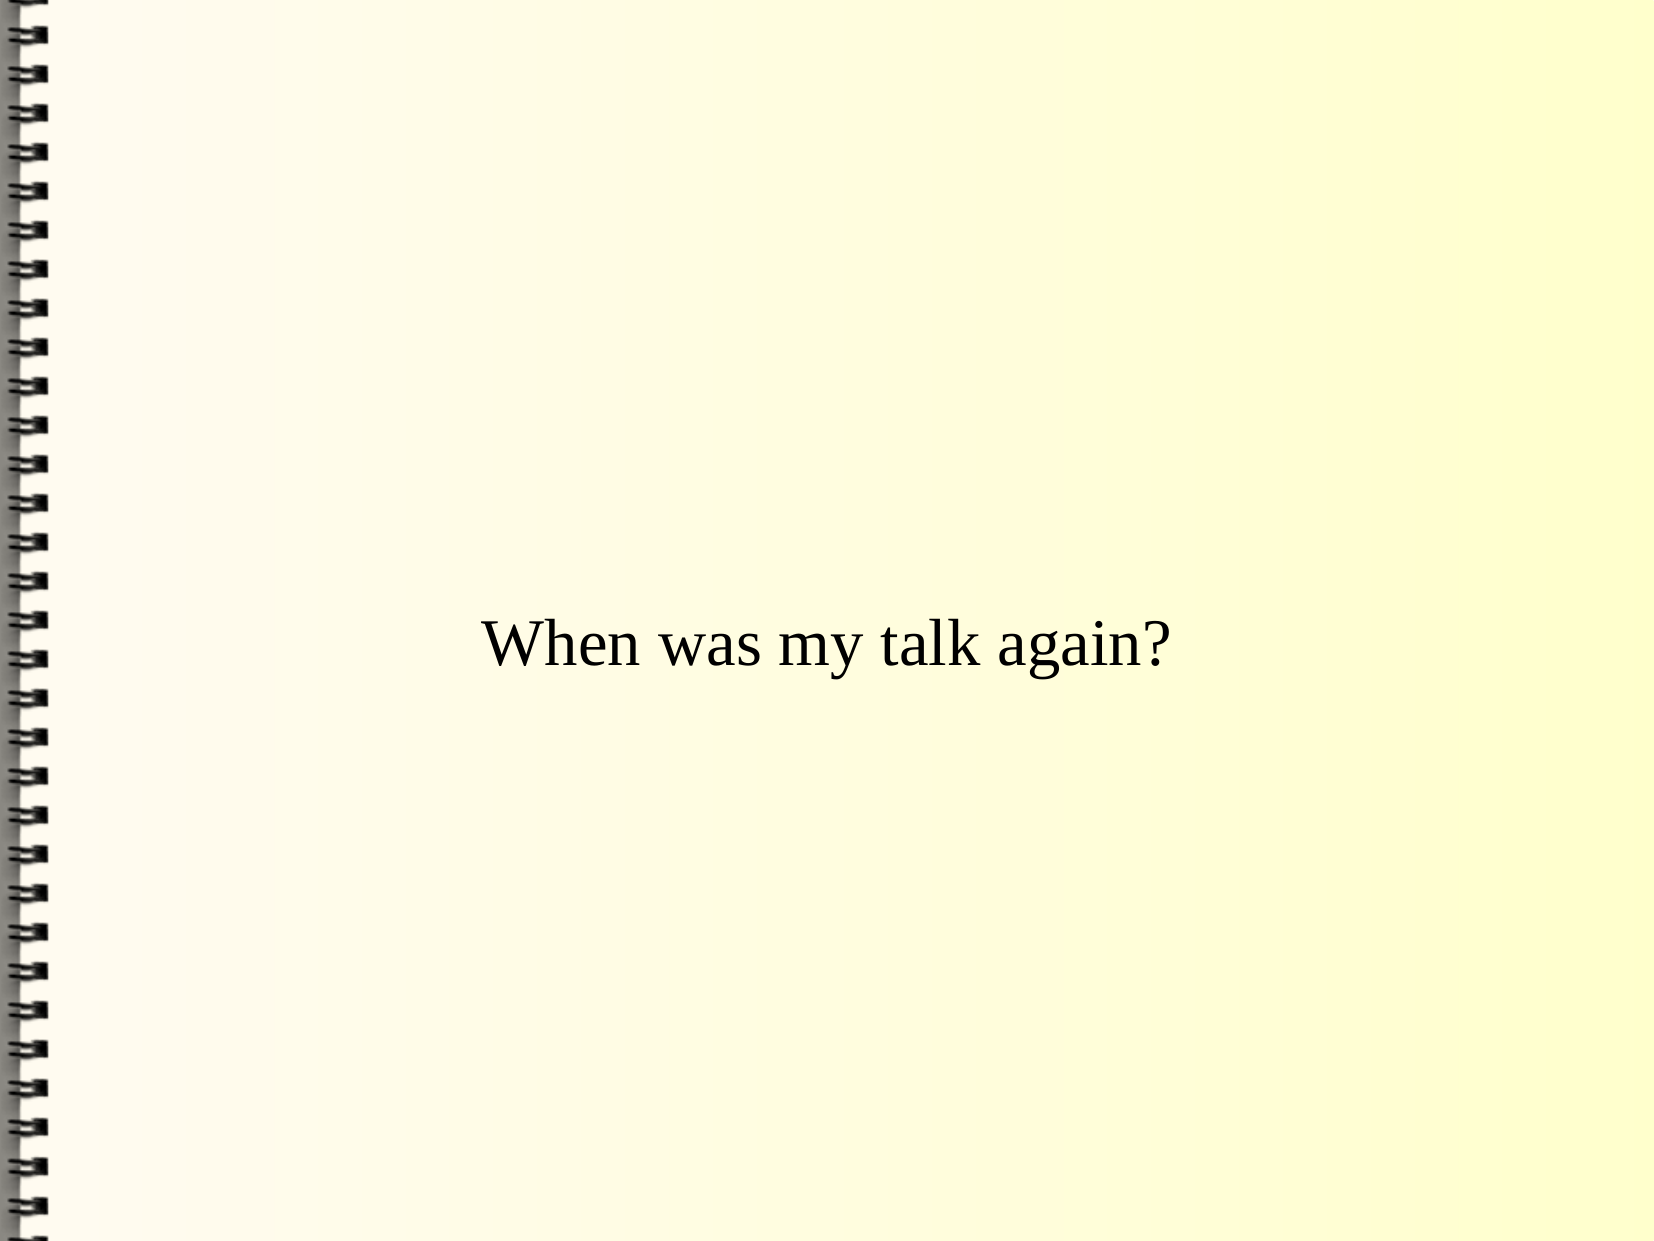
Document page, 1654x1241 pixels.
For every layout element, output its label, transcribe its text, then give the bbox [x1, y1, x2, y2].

picture [0, 0, 1654, 1241]
subtitle When was my talk again? [121, 352, 1534, 1156]
